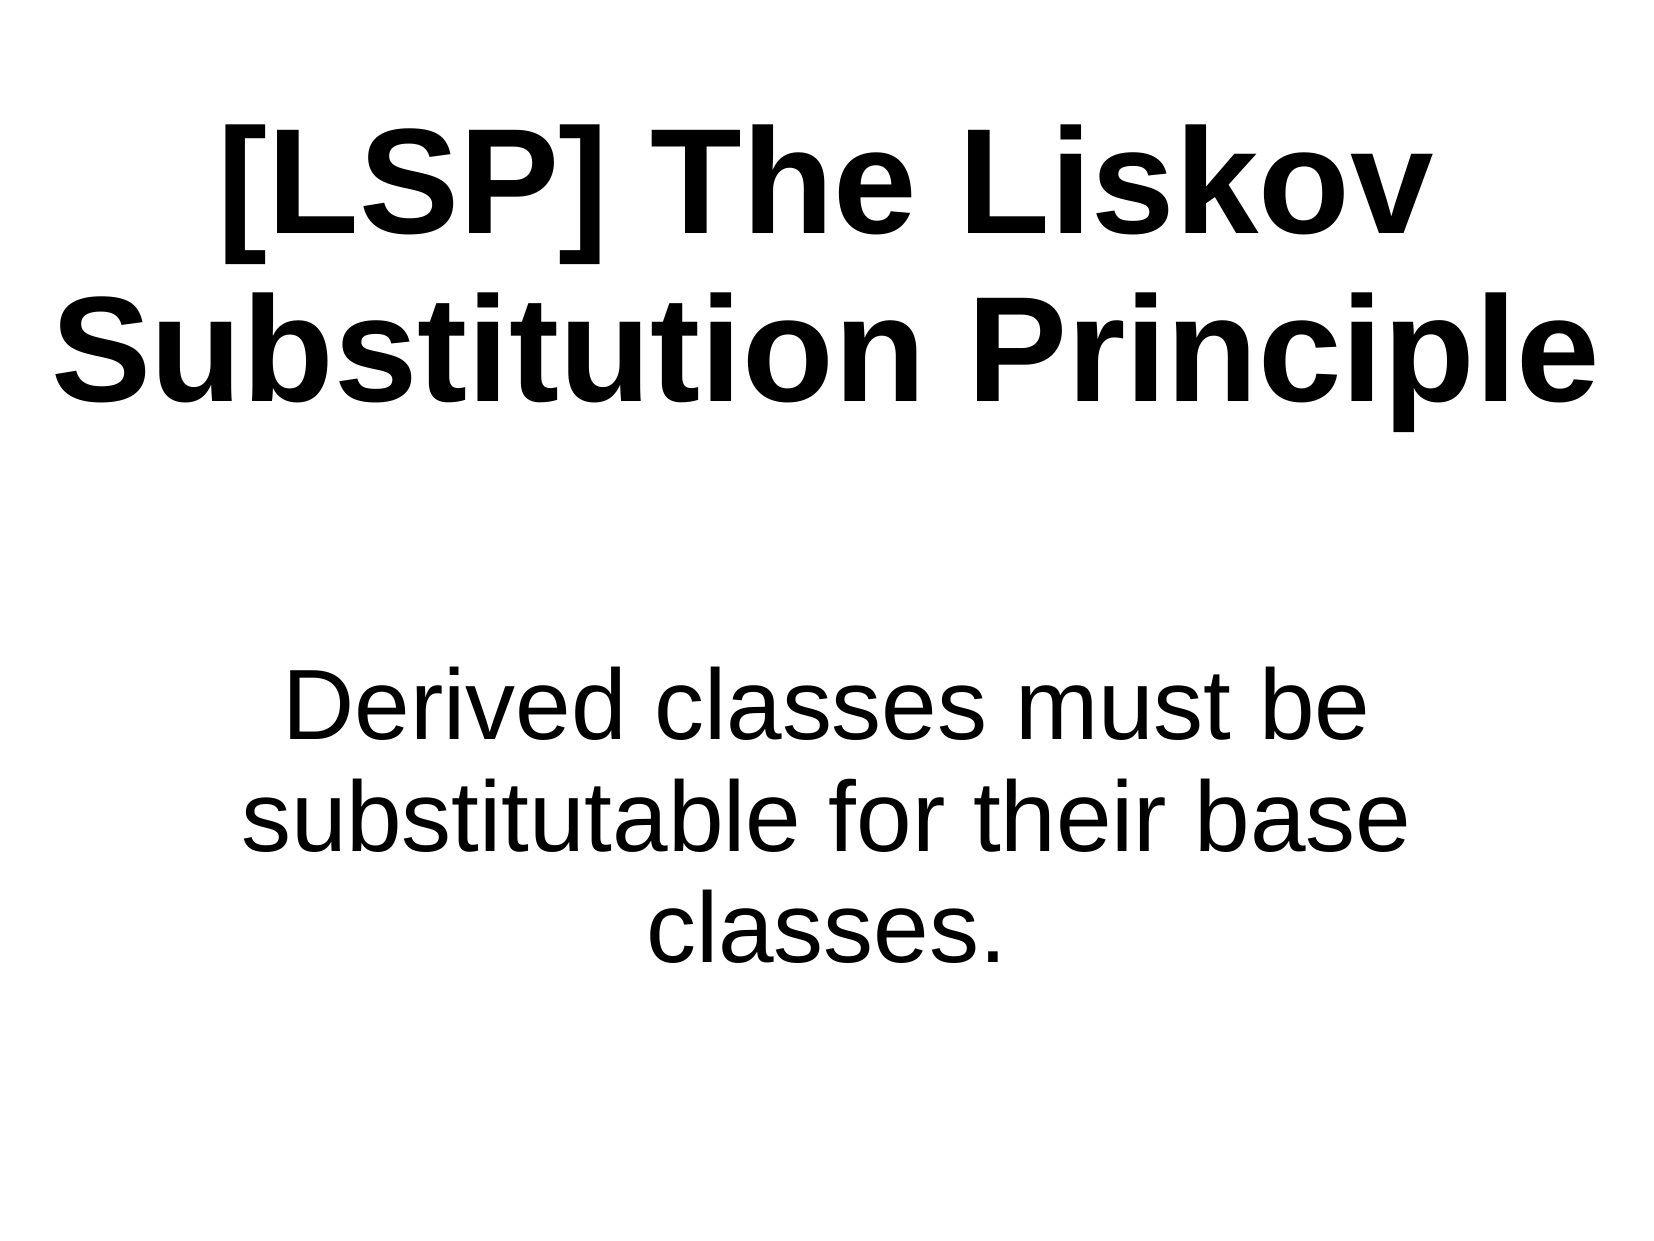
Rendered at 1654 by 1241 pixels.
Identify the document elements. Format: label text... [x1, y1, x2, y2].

title [LSP] The Liskov Substitution Principle [0, 0, 1654, 532]
subtitle Derived classes must be substitutable for their base classes. [82, 531, 1571, 1102]
